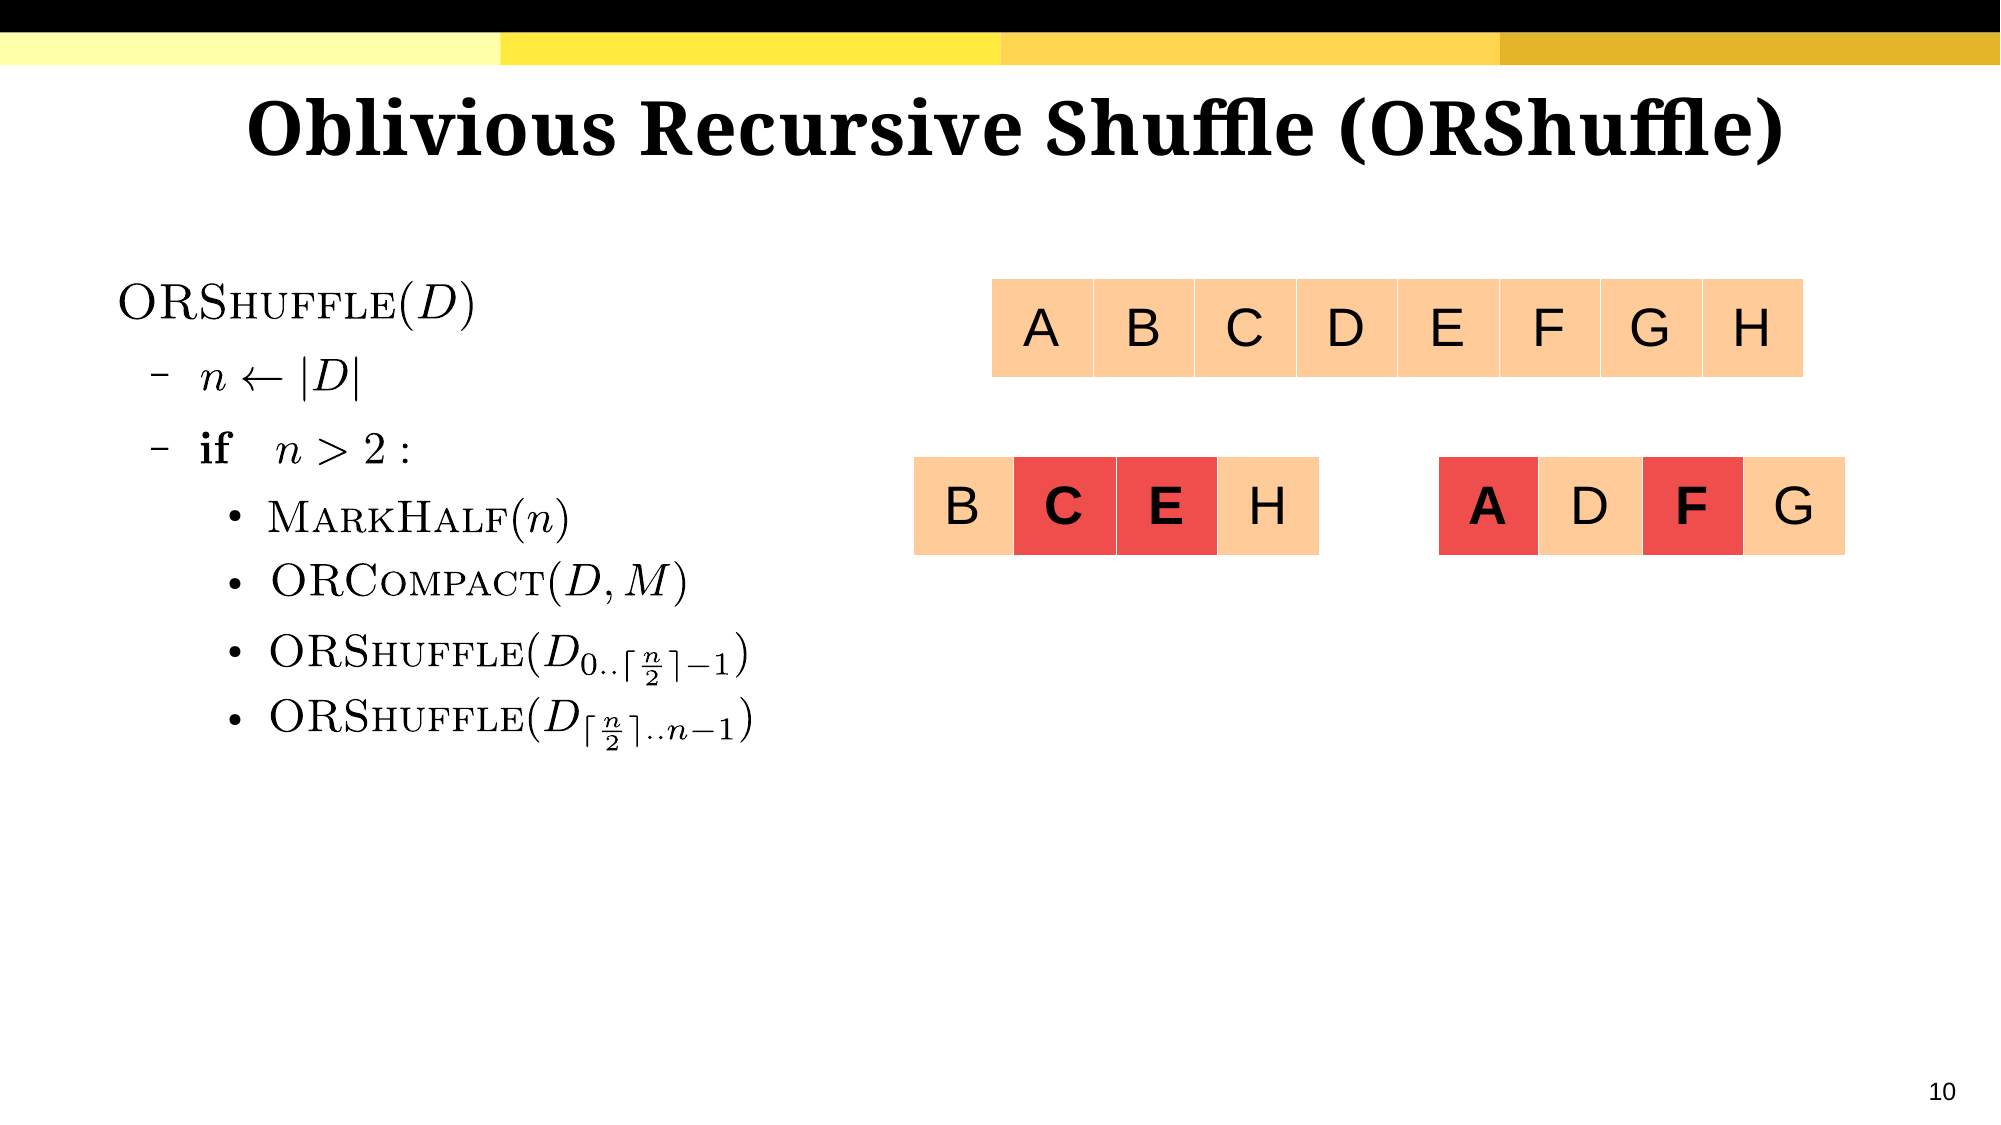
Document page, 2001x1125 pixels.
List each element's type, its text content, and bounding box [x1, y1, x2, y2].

table_header C [1014, 457, 1116, 555]
text_box [118, 280, 473, 331]
text_box 10 [1913, 1069, 1972, 1113]
list [47, 259, 1946, 1067]
table_header F [1643, 457, 1743, 555]
table_header H [1218, 457, 1319, 555]
text_box [269, 631, 747, 686]
text_box [200, 431, 408, 466]
text_box [200, 356, 358, 402]
text_box [268, 497, 568, 544]
table_header G [1744, 457, 1845, 555]
table_header A [1439, 457, 1538, 555]
text_box [271, 561, 686, 607]
table_header E [1117, 457, 1217, 555]
table_header B [914, 457, 1013, 555]
table_header D [1539, 457, 1642, 555]
title Oblivious Recursive Shuffle (ORShuffle) [48, 59, 1985, 207]
text_box [269, 696, 752, 751]
